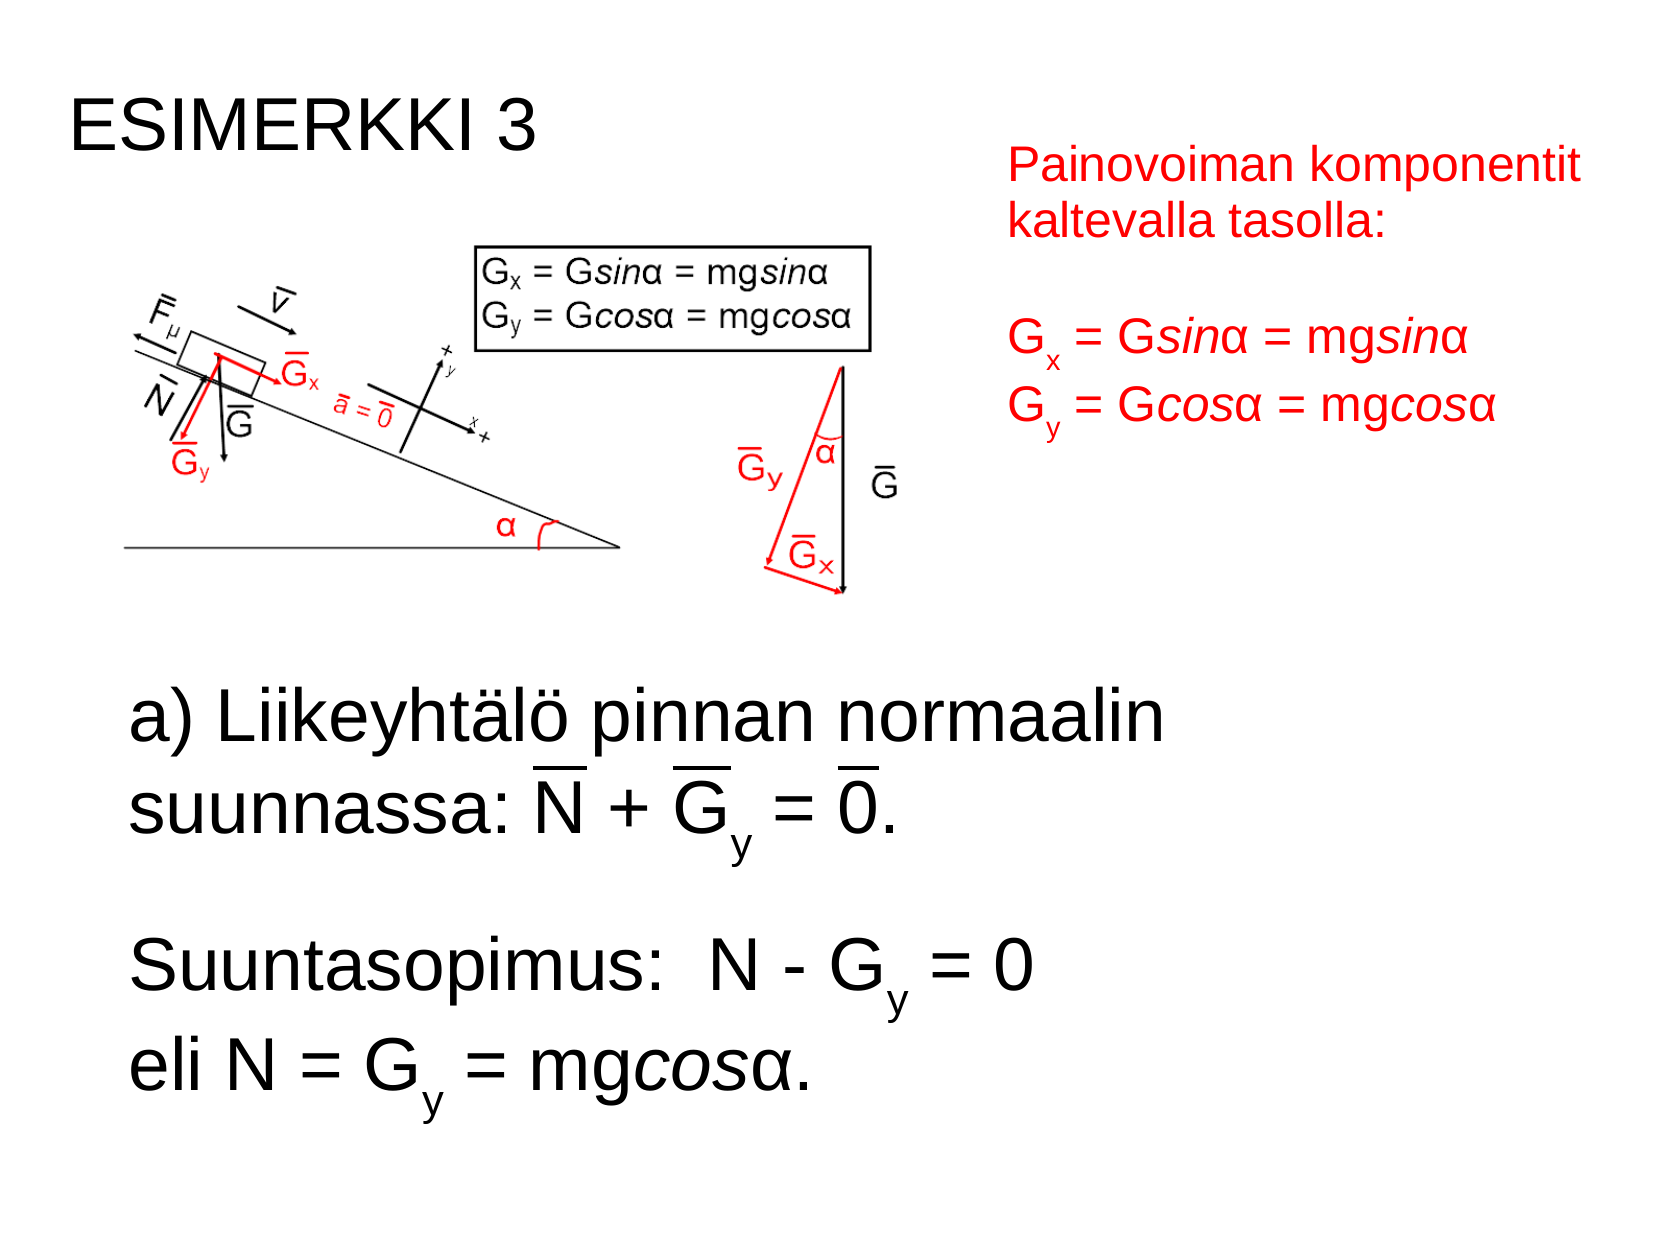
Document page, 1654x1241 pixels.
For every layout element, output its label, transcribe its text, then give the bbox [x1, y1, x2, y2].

picture [70, 188, 977, 632]
text_box a) Liikeyhtälö pinnan normaalin suunnassa: N + Gy = 0. Suuntasopimus: N - Gy = 0 eli N = Gy = mgcosα. [113, 662, 1441, 1123]
text_box Painovoiman komponentit kaltevalla tasolla: Gx = Gsinα = mgsinα Gy = Gcosα = mgcosα [992, 125, 1642, 556]
text_box ESIMERKKI 3 [53, 70, 626, 176]
